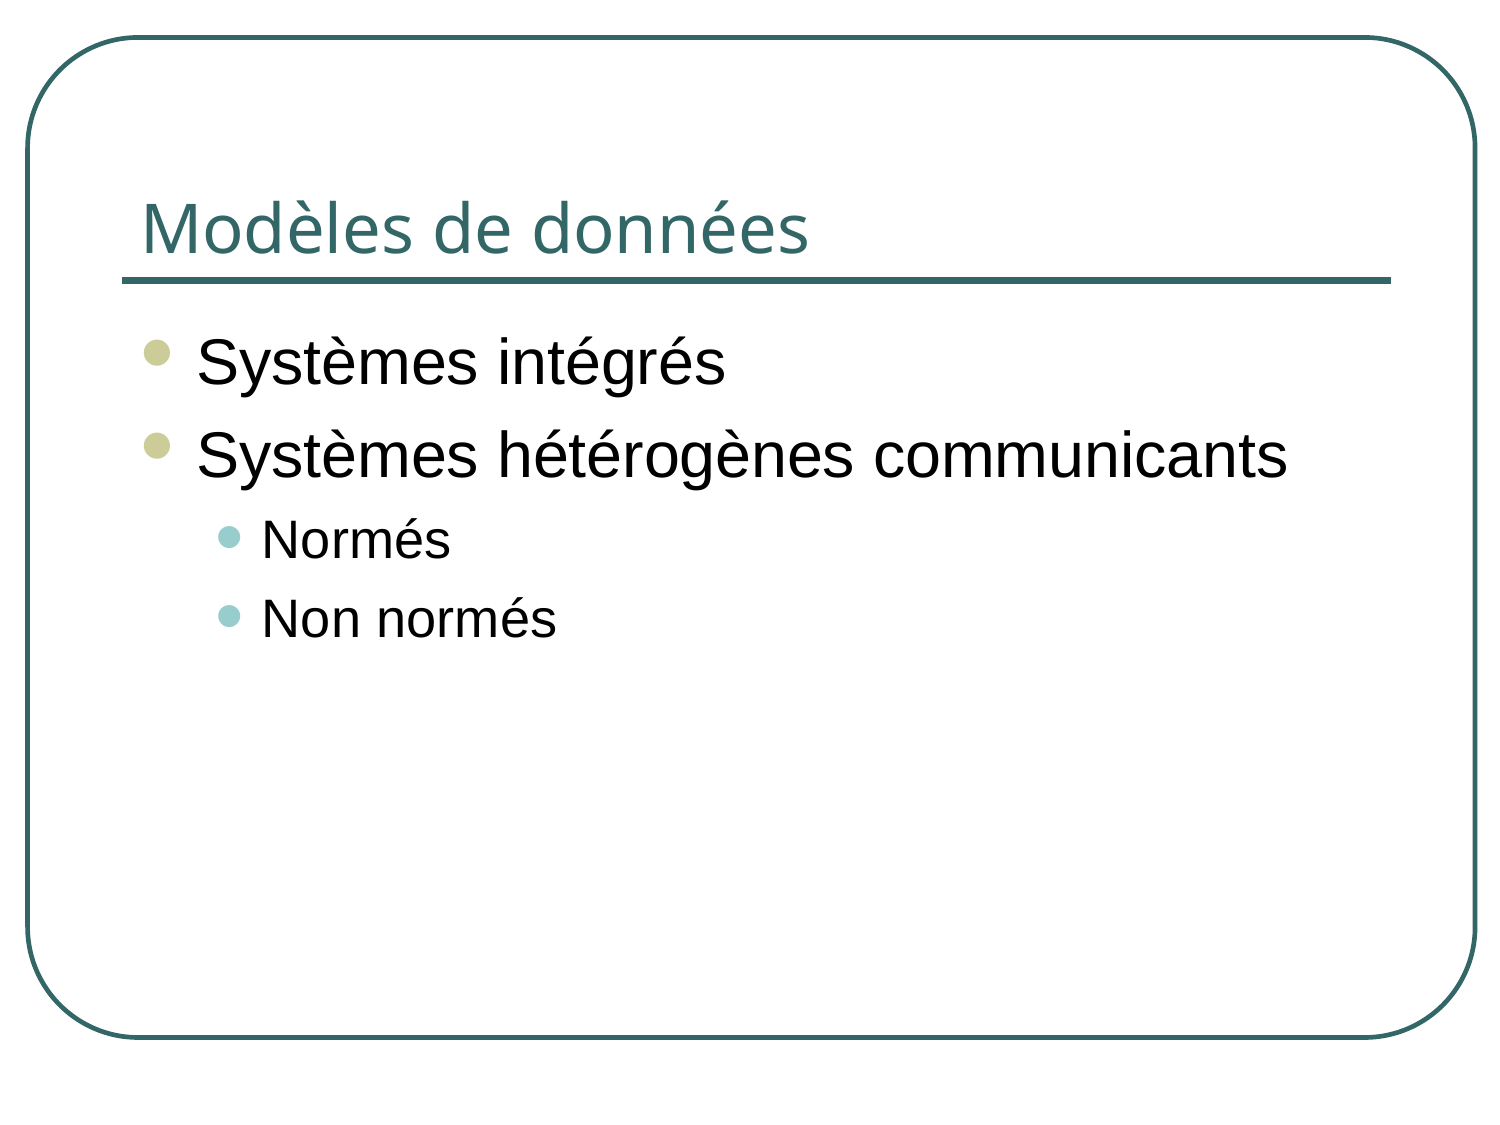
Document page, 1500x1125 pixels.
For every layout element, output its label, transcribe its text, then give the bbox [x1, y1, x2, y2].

title Modèles de données [125, 87, 1388, 275]
list Systèmes intégrés Systèmes hétérogènes communicants Normés Non normés [125, 312, 1388, 976]
